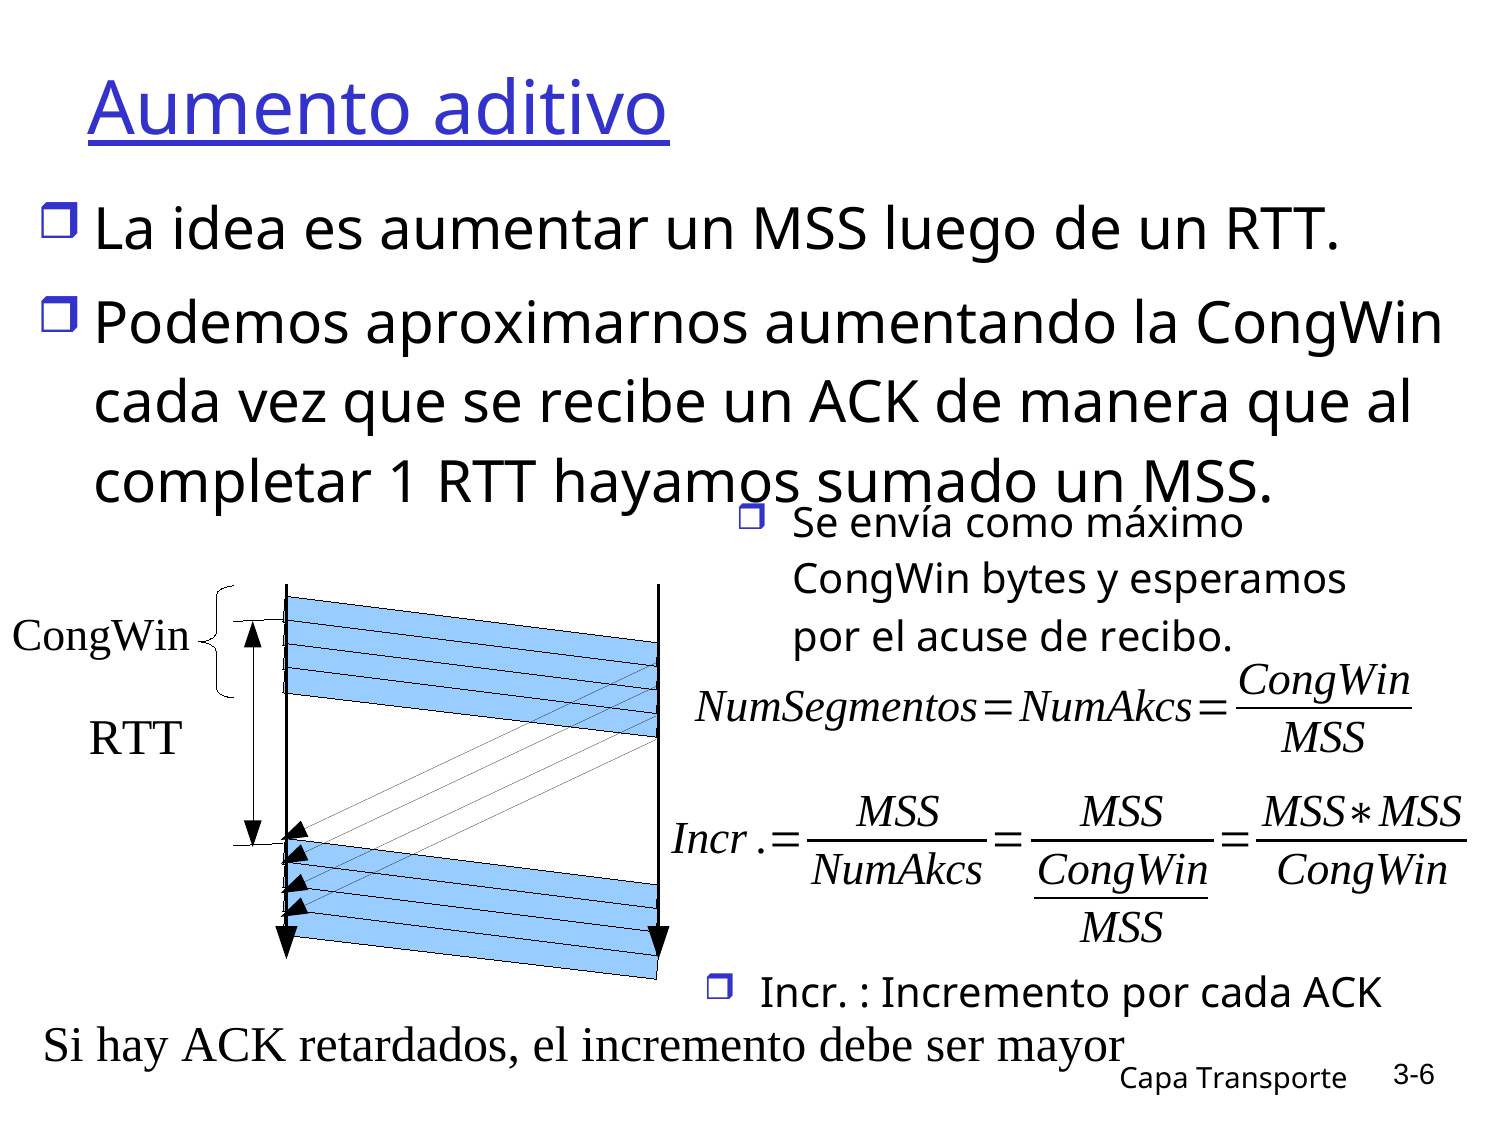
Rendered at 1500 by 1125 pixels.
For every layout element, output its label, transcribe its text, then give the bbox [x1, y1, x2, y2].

text_box [288, 854, 658, 980]
text_box Si hay ACK retardados, el incremento debe ser mayor [27, 1009, 1224, 1081]
list La idea es aumentar un MSS luego de un RTT. Podemos aproximarnos aumentando la CongWin cada vez que se recibe un ACK de manera que al completar 1 RTT hayamos sumado un MSS. [37, 187, 1463, 558]
list Se envía como máximo CongWin bytes y esperamos por el acuse de recibo. [736, 492, 1422, 640]
list Incr. : Incremento por cada ACK [704, 963, 1460, 1075]
text_box [288, 839, 323, 855]
title Aumento aditivo [87, 23, 1463, 187]
text_box [531, 663, 657, 727]
chart [685, 654, 1420, 763]
text_box [571, 687, 657, 733]
text_box RTT [73, 702, 214, 774]
text_box [288, 596, 657, 722]
text_box CongWin [0, 602, 208, 668]
text_box [621, 717, 657, 738]
chart [663, 786, 1475, 952]
text_box [288, 843, 371, 885]
text_box [288, 849, 411, 908]
